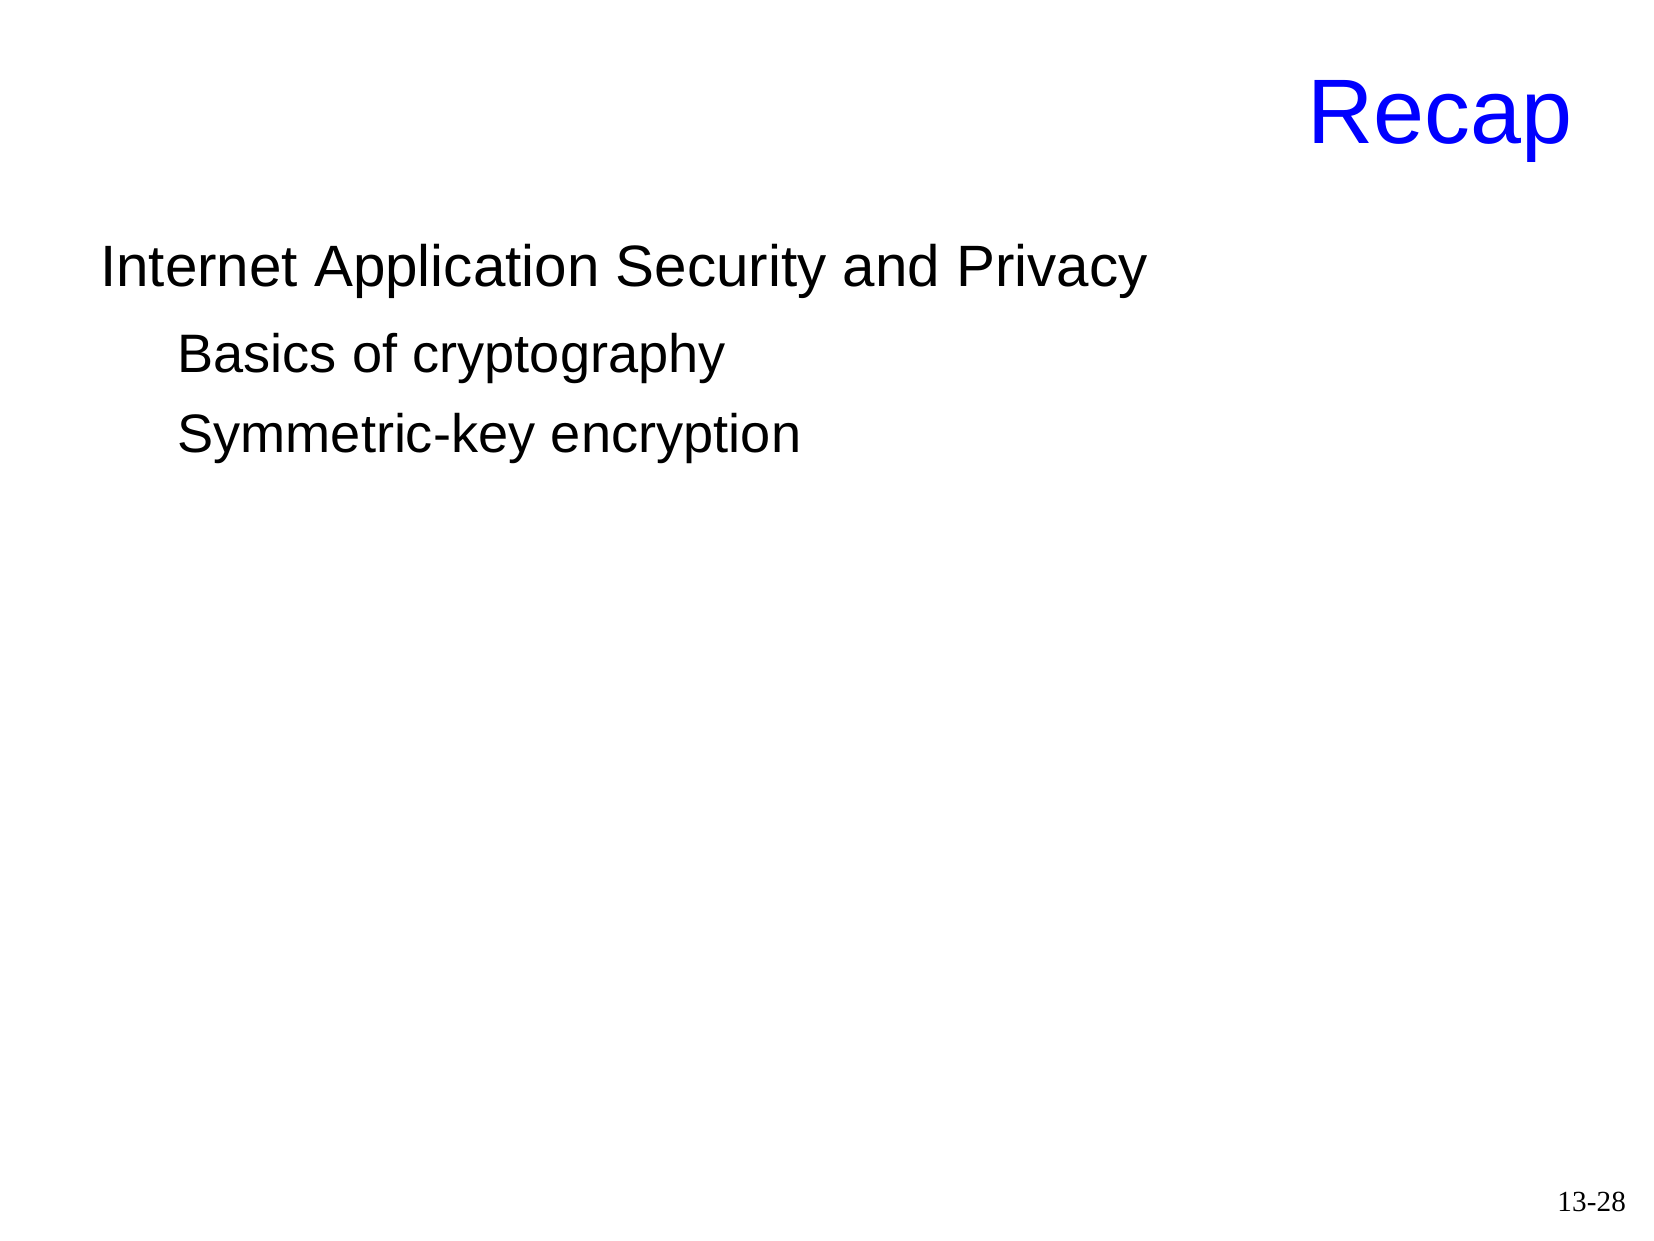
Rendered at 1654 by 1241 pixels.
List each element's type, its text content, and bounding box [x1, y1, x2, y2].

title Recap [84, 18, 1573, 211]
list Internet Application Security and Privacy Basics of cryptography Symmetric-key encryption [82, 237, 1571, 1161]
